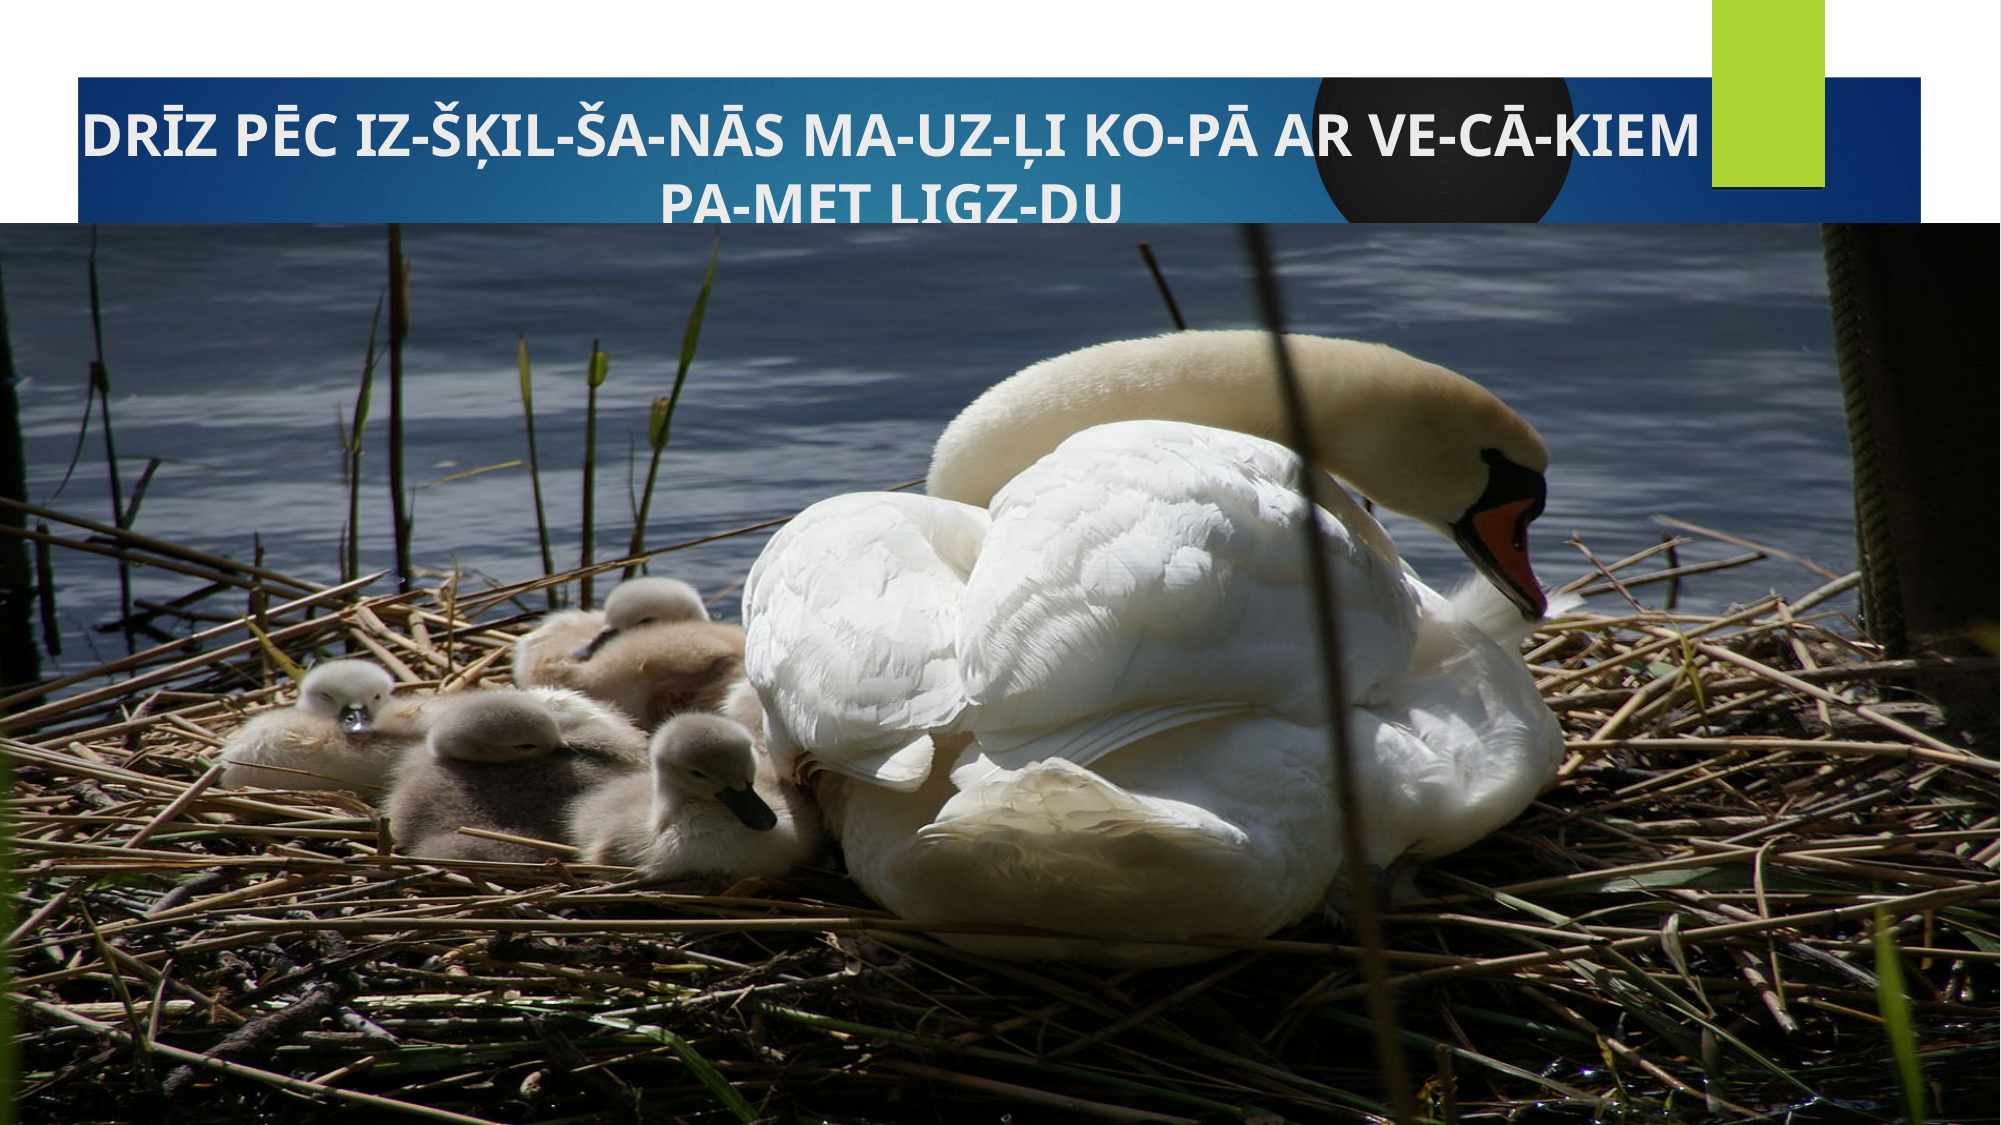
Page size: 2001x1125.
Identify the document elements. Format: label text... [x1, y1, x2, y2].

title DRĪZ PĒC IZ-ŠĶIL-ŠA-NĀS MA-UZ-ĻI KO-PĀ AR VE-CĀ-KIEM PA-MET LIGZ-DU [42, 91, 1742, 208]
picture [0, 223, 2000, 1125]
